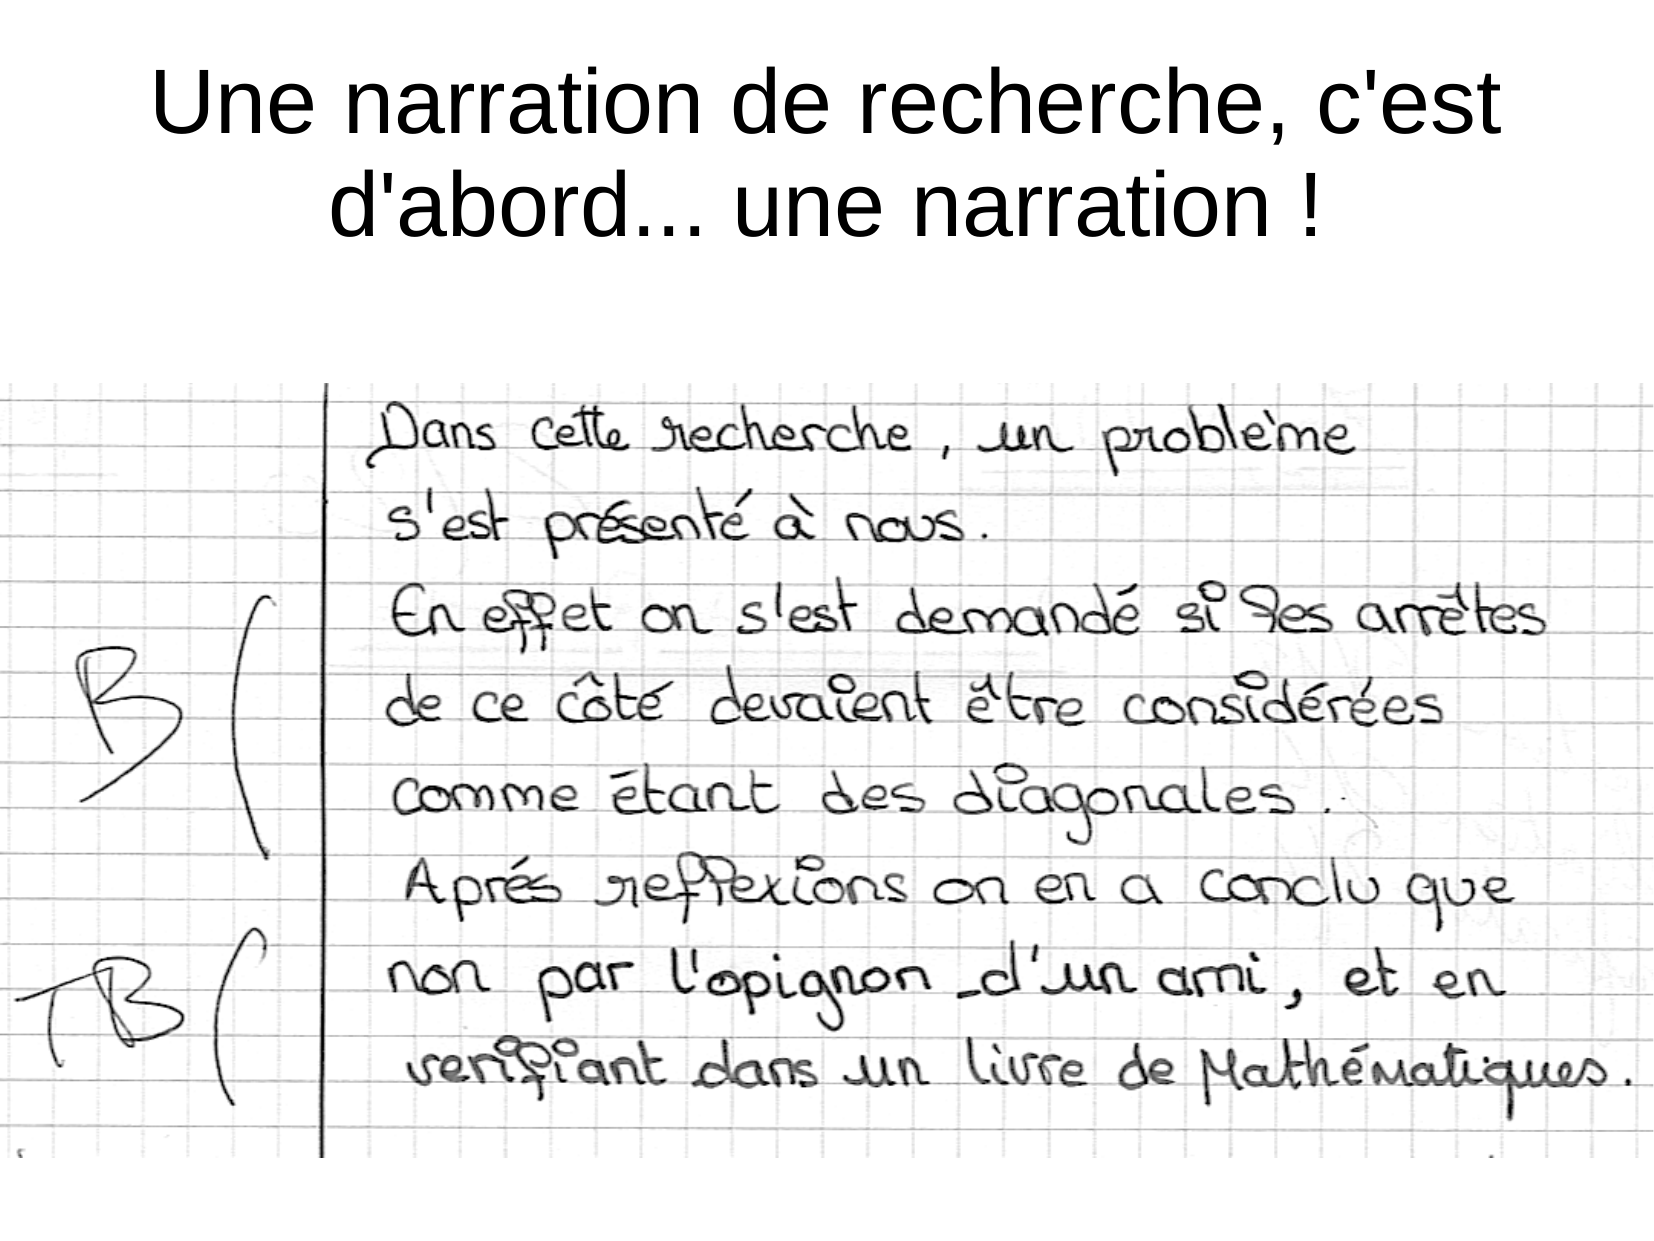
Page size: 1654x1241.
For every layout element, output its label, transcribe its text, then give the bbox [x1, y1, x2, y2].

picture [0, 383, 1654, 1158]
title Une narration de recherche, c'est d'abord... une narration ! [82, 49, 1571, 257]
